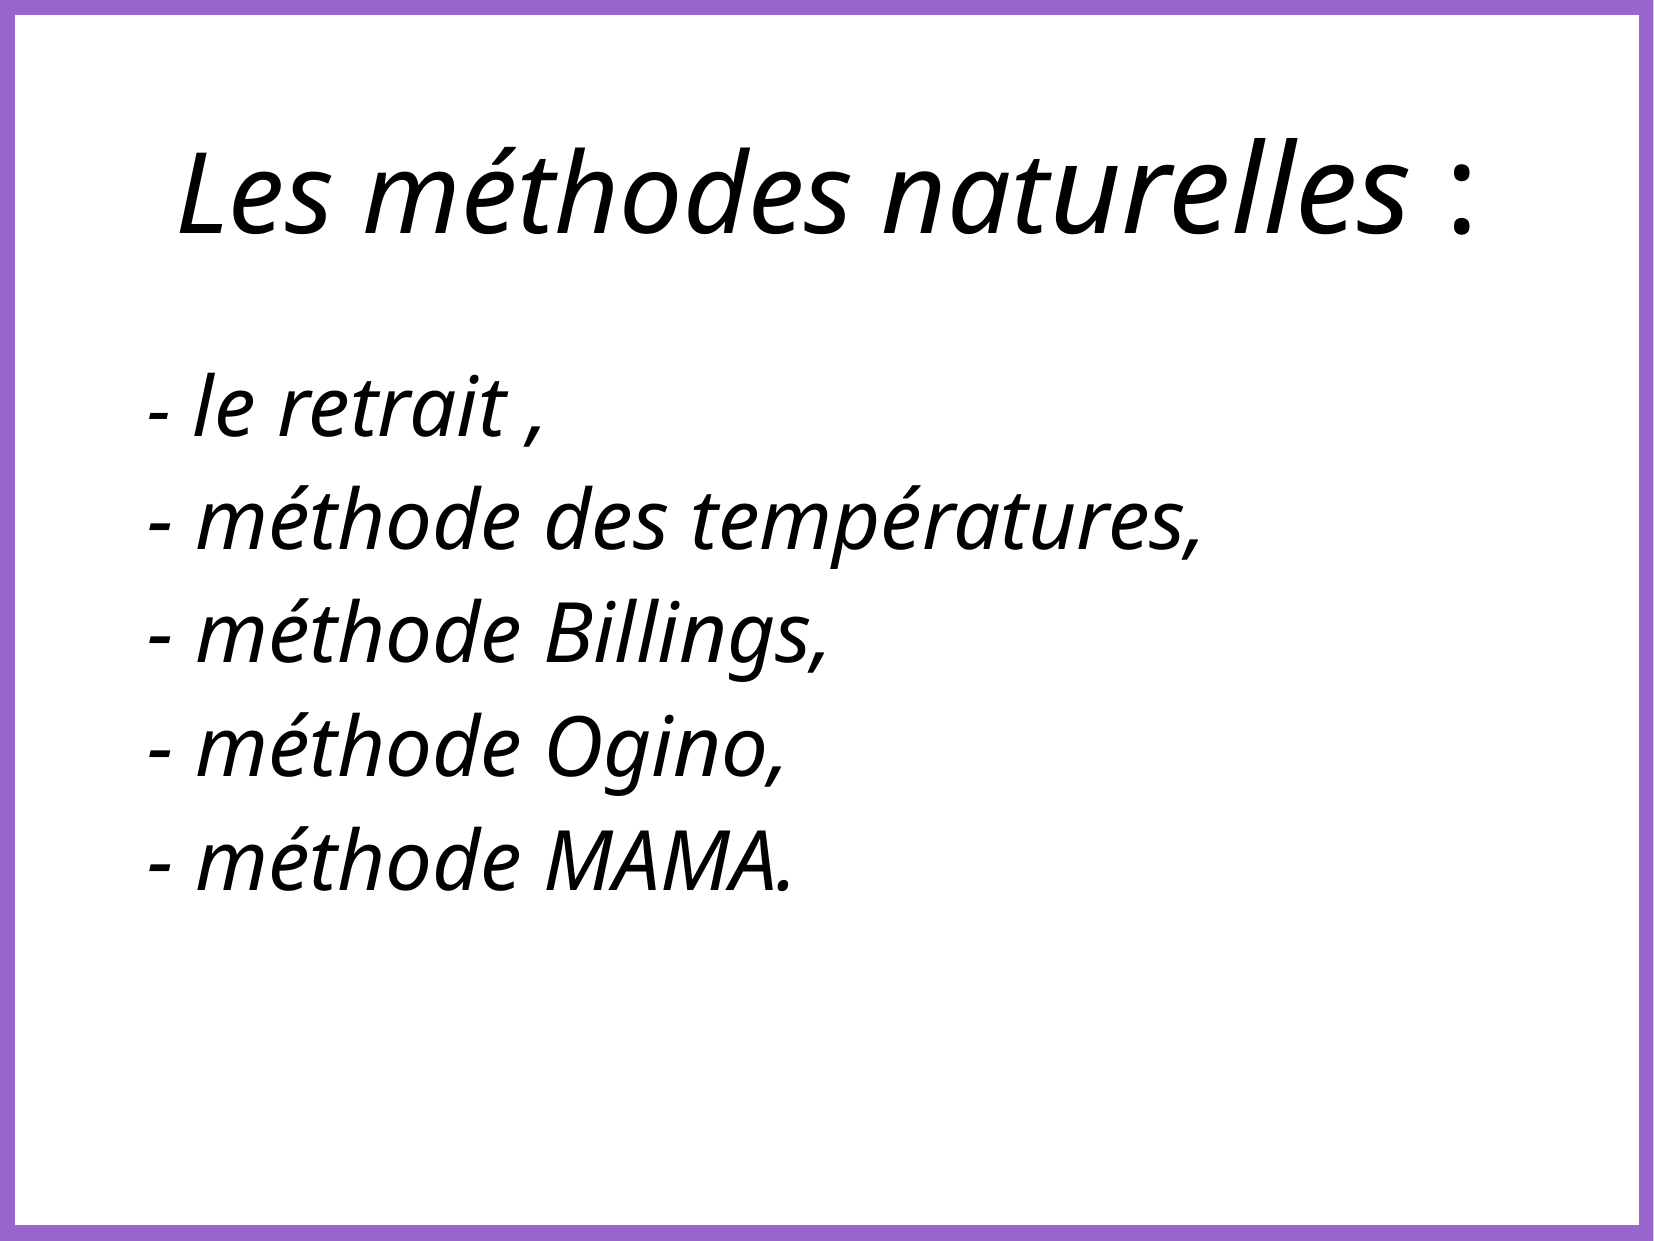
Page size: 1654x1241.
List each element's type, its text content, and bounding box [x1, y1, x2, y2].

title Les méthodes naturelles : [82, 44, 1571, 325]
text_box - le retrait , - méthode des températures, - méthode Billings, - méthode Ogino, - méthode MAMA. [118, 324, 1595, 1093]
